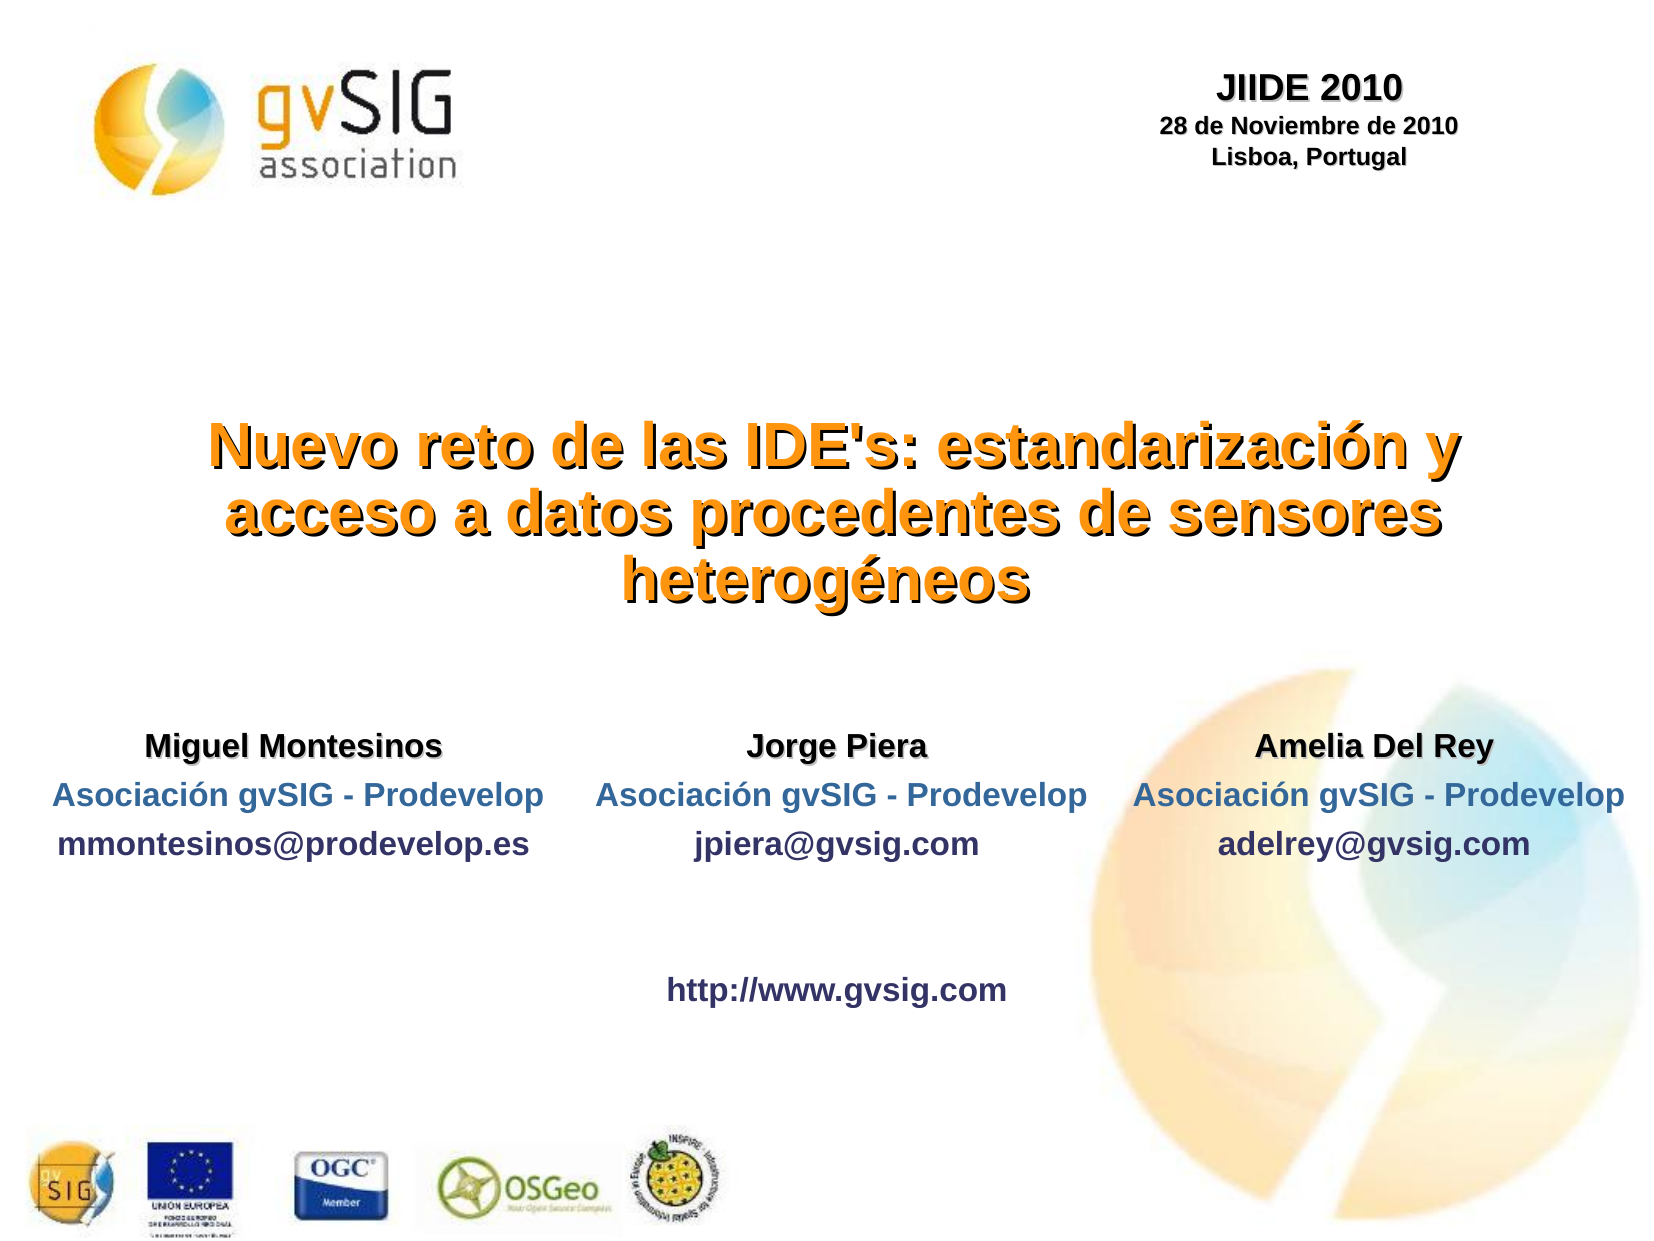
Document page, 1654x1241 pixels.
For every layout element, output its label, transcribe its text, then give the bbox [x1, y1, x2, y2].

picture [1, 968, 1654, 1241]
text_box Jorge Piera Asociación gvSIG - Prodevelop jpiera@gvsig.com http://www.gvsig.com [516, 671, 1158, 1066]
text_box Amelia Del Rey Asociación gvSIG - Prodevelop adelrey@gvsig.com [1054, 671, 1654, 968]
text_box Miguel Montesinos Asociación gvSIG - Prodevelop mmontesinos@prodevelop.es [0, 671, 615, 968]
text_box Nuevo reto de las IDE's: estandarización y acceso a datos procedentes de sensores heterogéneos [162, 277, 1506, 671]
picture [1, 0, 1654, 671]
